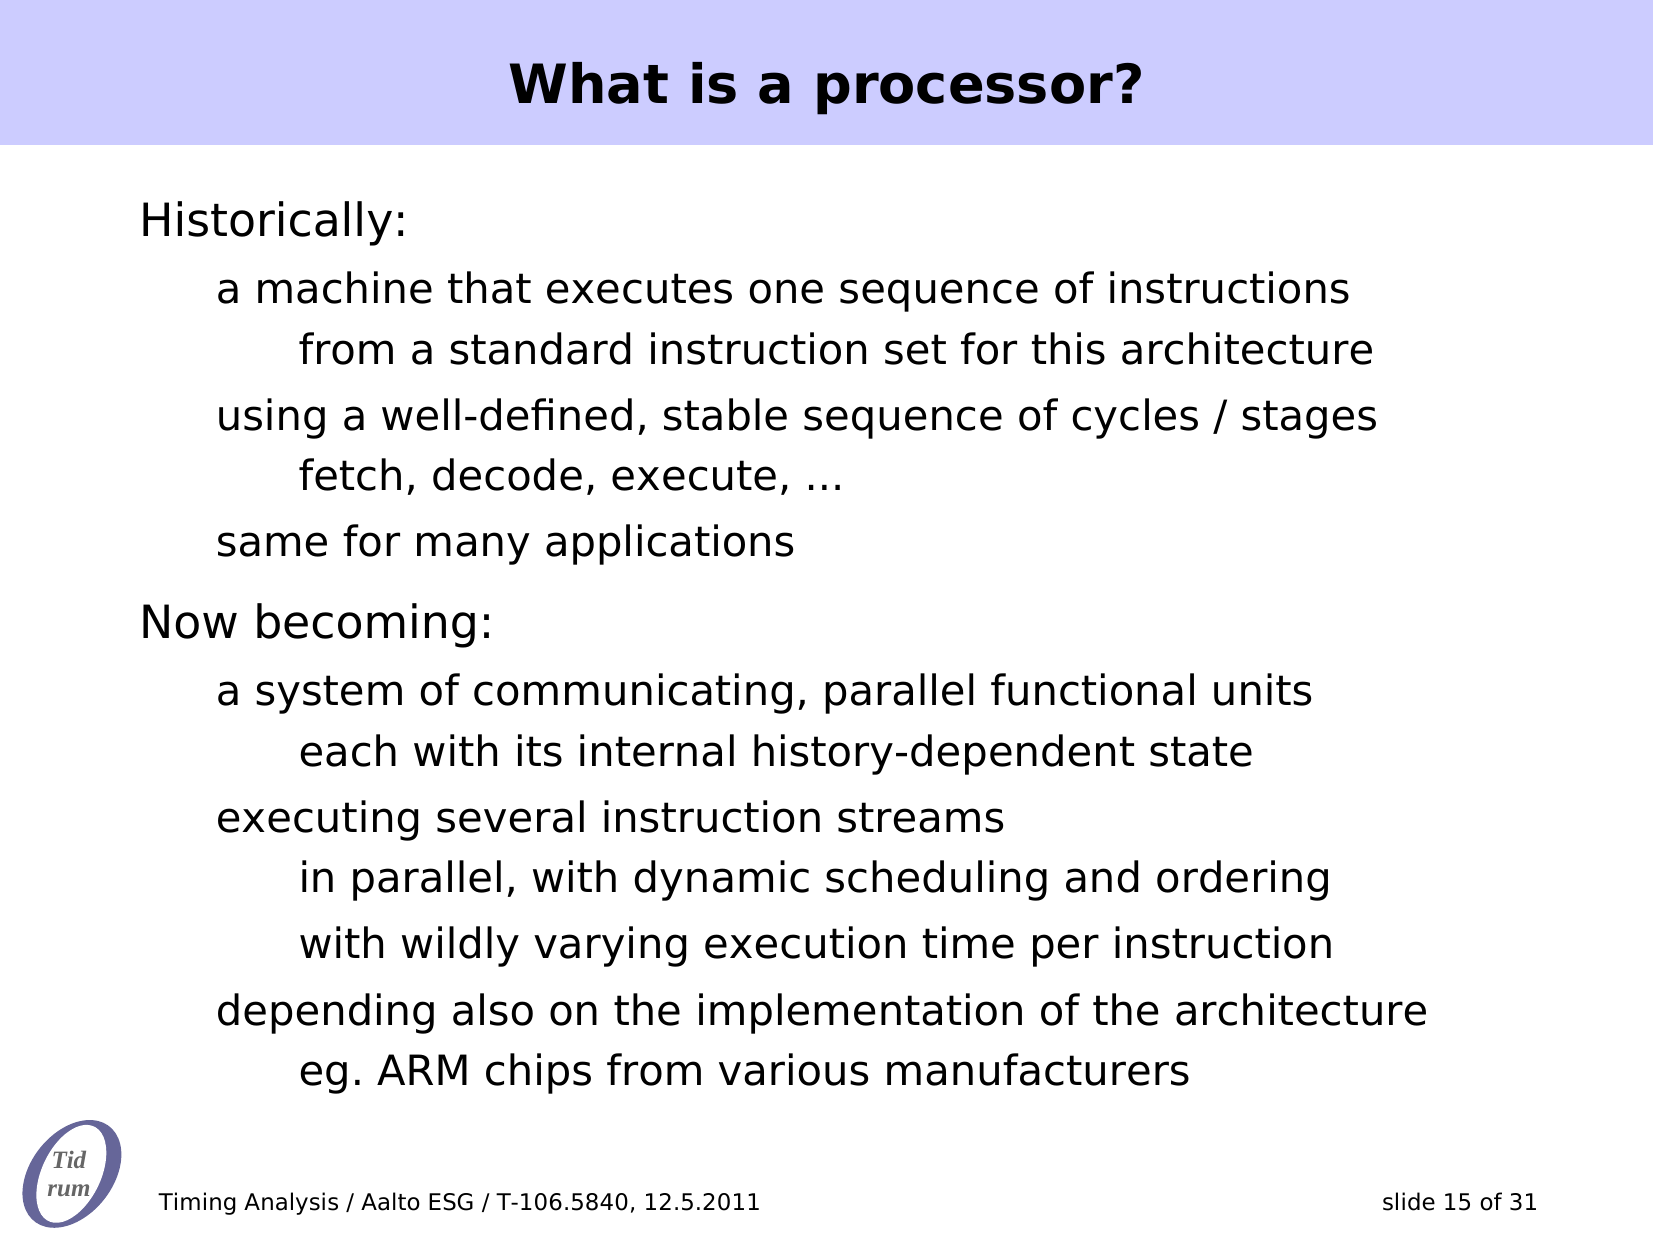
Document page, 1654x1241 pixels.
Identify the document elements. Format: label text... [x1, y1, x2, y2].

title What is a processor? [121, 43, 1533, 126]
list Historically: a machine that executes one sequence of instructions from a standard instruction set for this architecture using a well-defined, stable sequence of cycles / stages fetch, decode, execute, ... same for many applications Now becoming: a system of communicating, parallel functional units each with its internal history-dependent state executing several instruction streams in parallel, with dynamic scheduling and ordering with wildly varying execution time per instruction depending also on the implementation of the architecture eg. ARM chips from various manufacturers [121, 194, 1533, 1096]
